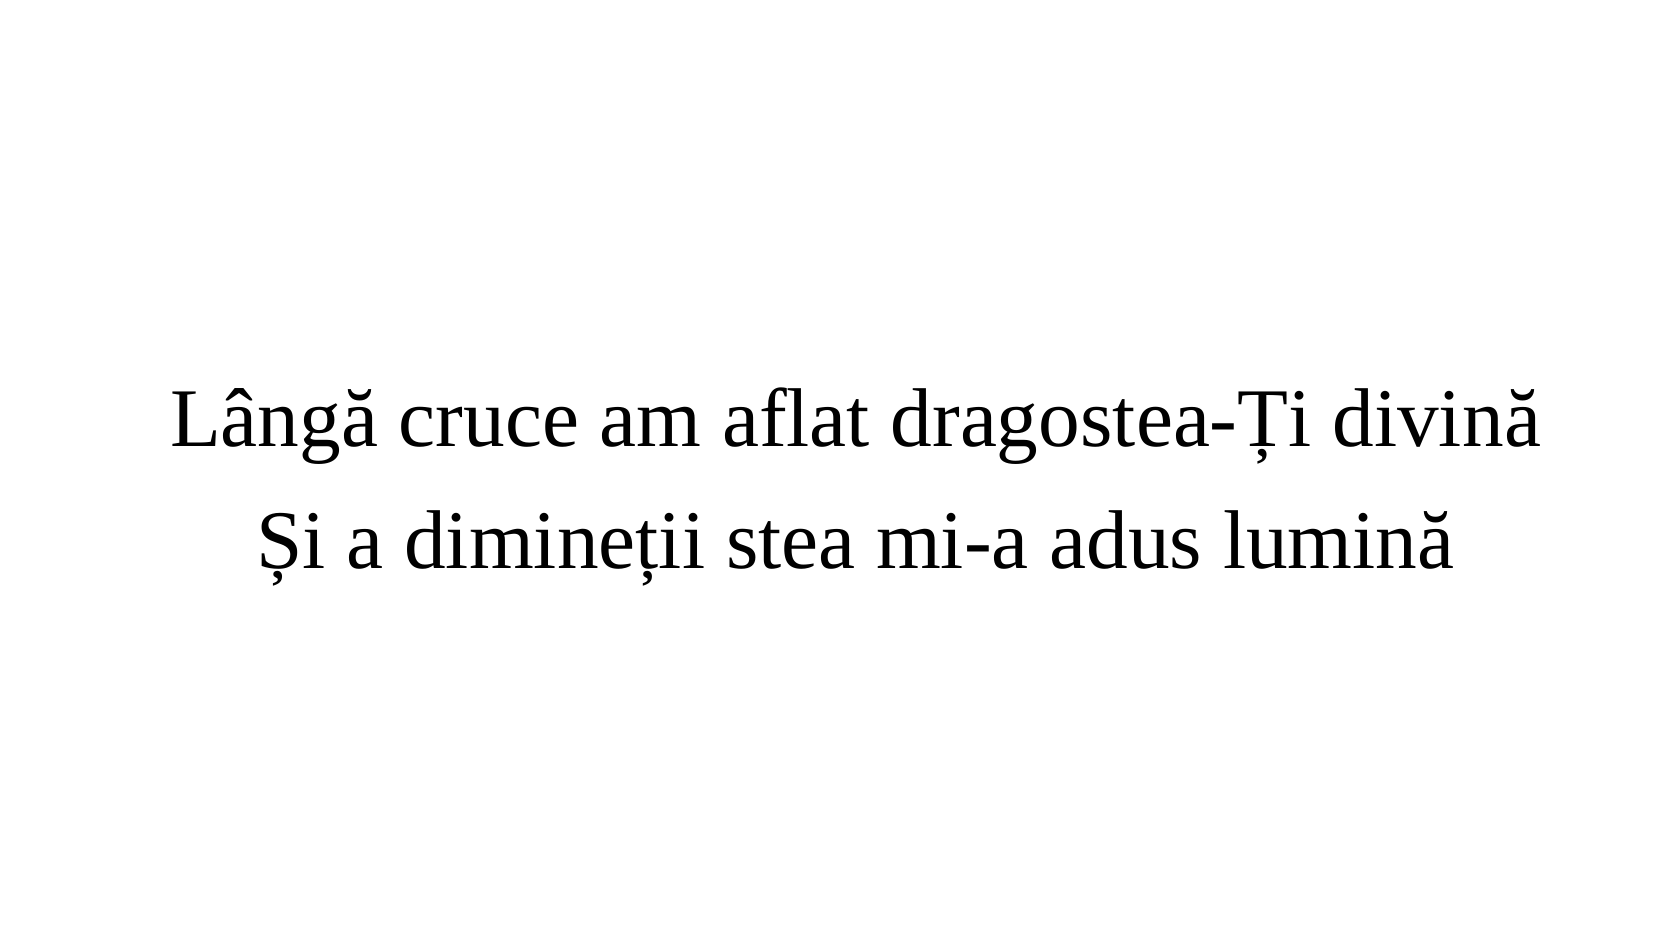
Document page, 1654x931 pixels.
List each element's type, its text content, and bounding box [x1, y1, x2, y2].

subtitle Lângă cruce am aflat dragostea-Ți divină Și a dimineții stea mi-a adus lumină [165, 362, 1548, 588]
